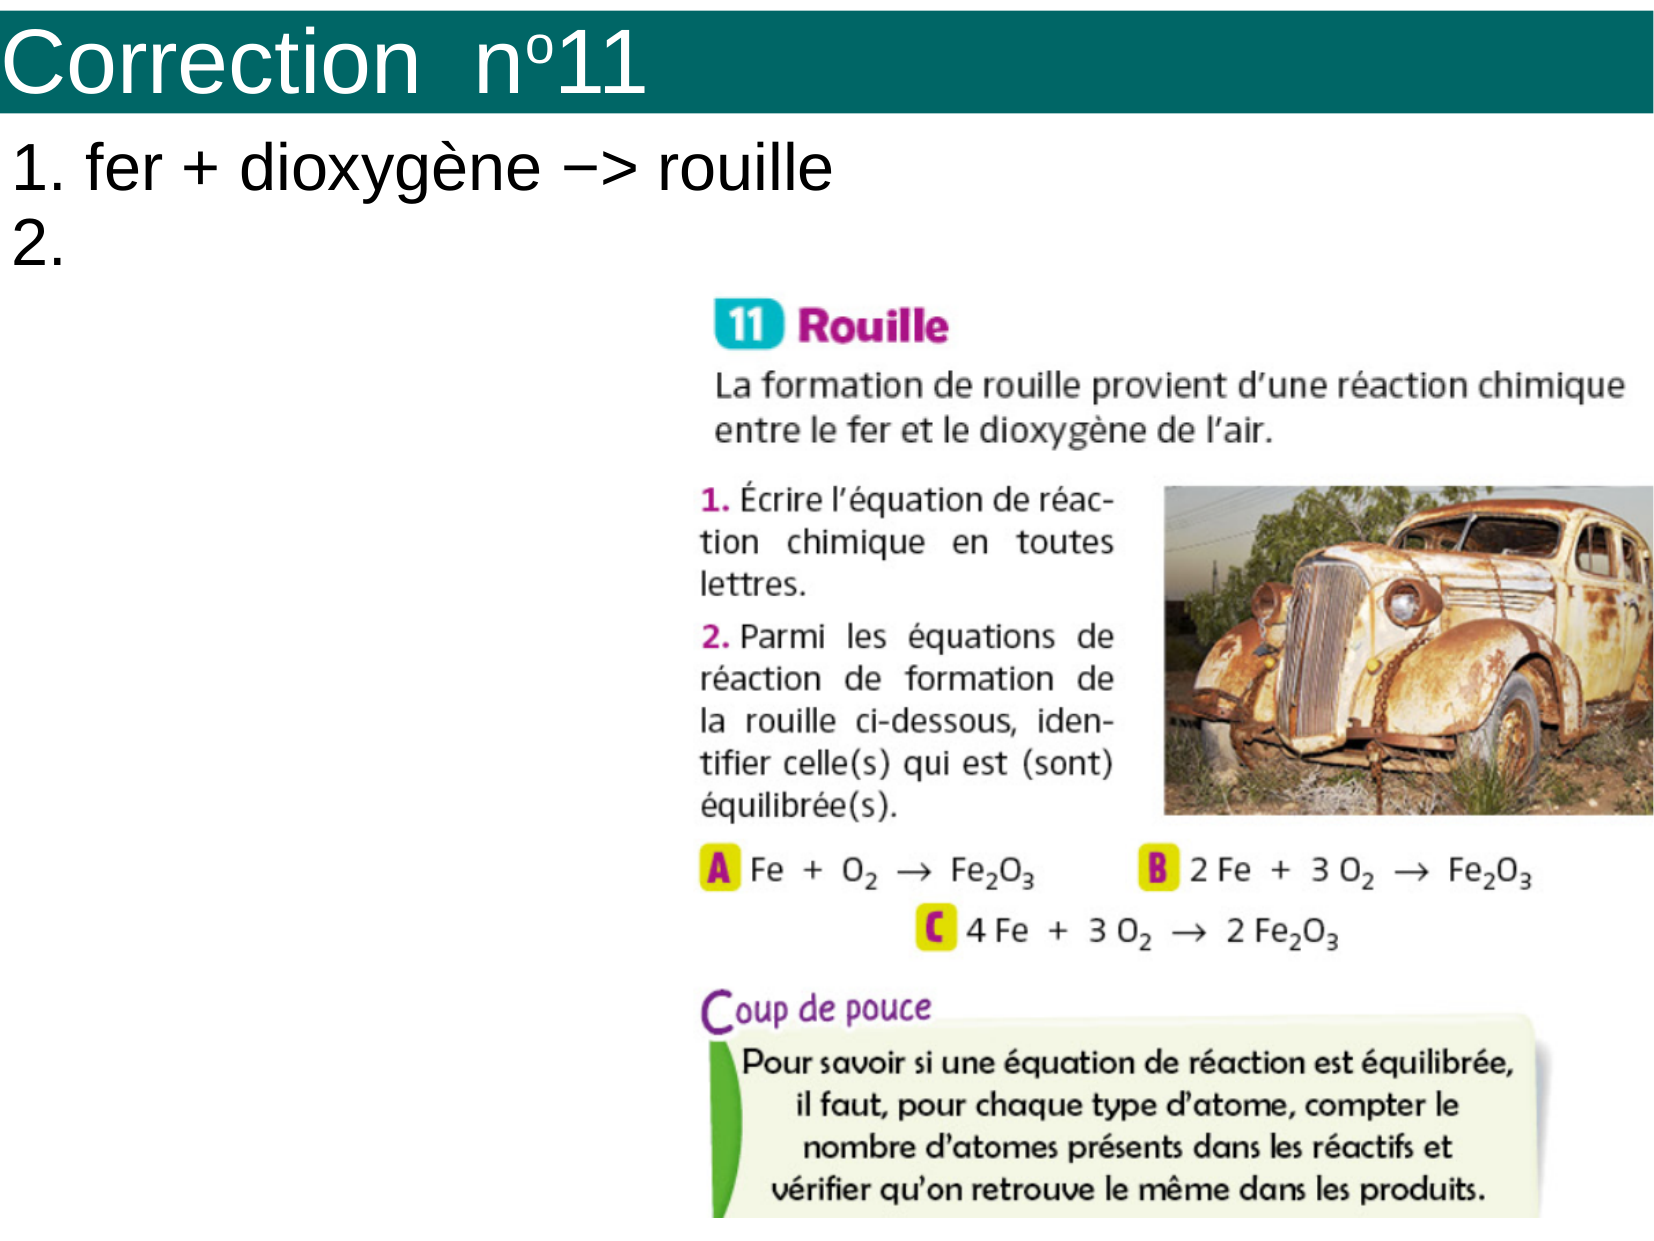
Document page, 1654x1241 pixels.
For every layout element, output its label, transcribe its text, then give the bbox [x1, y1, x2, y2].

subtitle 1. fer + dioxygène −> rouille 2. [11, 129, 1642, 1229]
title Correction no11 [0, 10, 1654, 114]
picture [673, 283, 1654, 1218]
